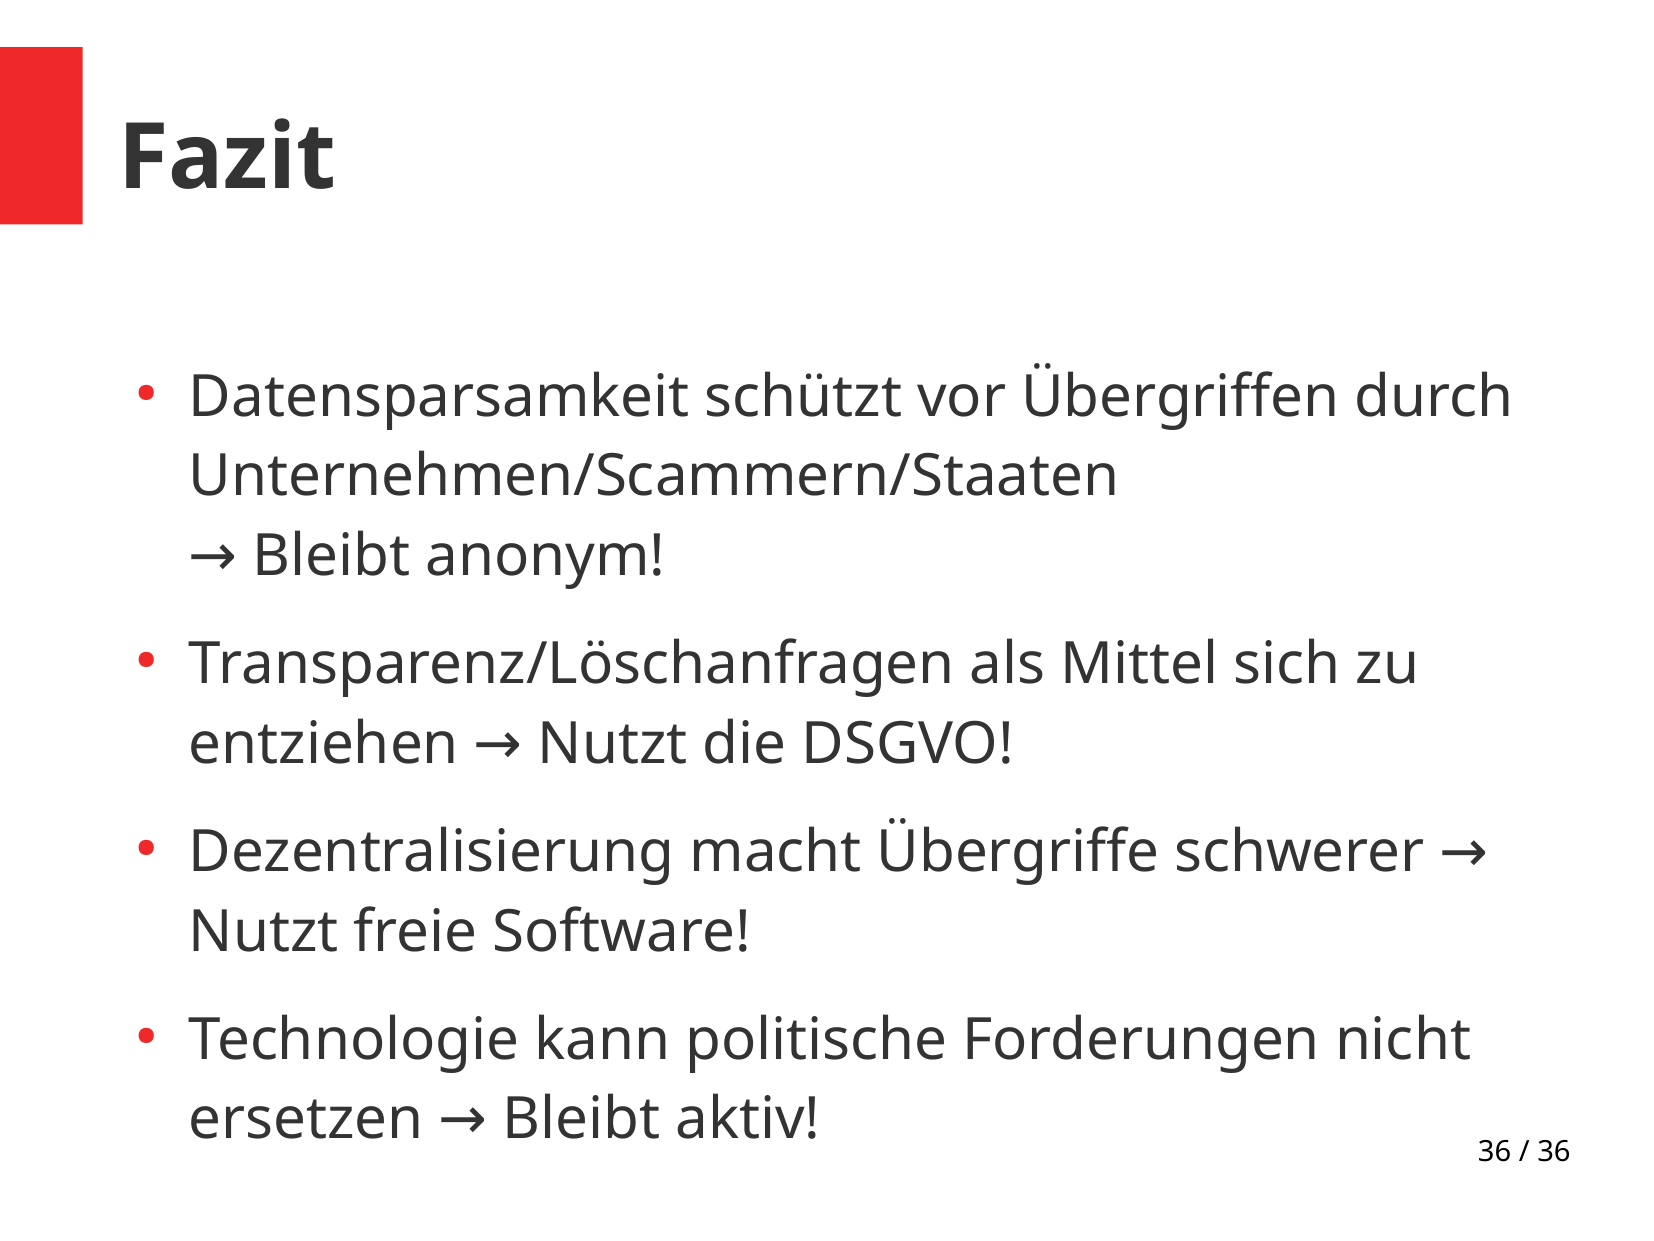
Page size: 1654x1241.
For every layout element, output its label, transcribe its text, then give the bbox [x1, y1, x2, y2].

title Fazit [118, 49, 1571, 257]
list Datensparsamkeit schützt vor Übergriffen durch Unternehmen/Scammern/Staaten → Bleibt anonym! Transparenz/Löschanfragen als Mittel sich zu entziehen → Nutzt die DSGVO! Dezentralisierung macht Übergriffe schwerer → Nutzt freie Software! Technologie kann politische Forderungen nicht ersetzen → Bleibt aktiv! [118, 354, 1536, 1074]
